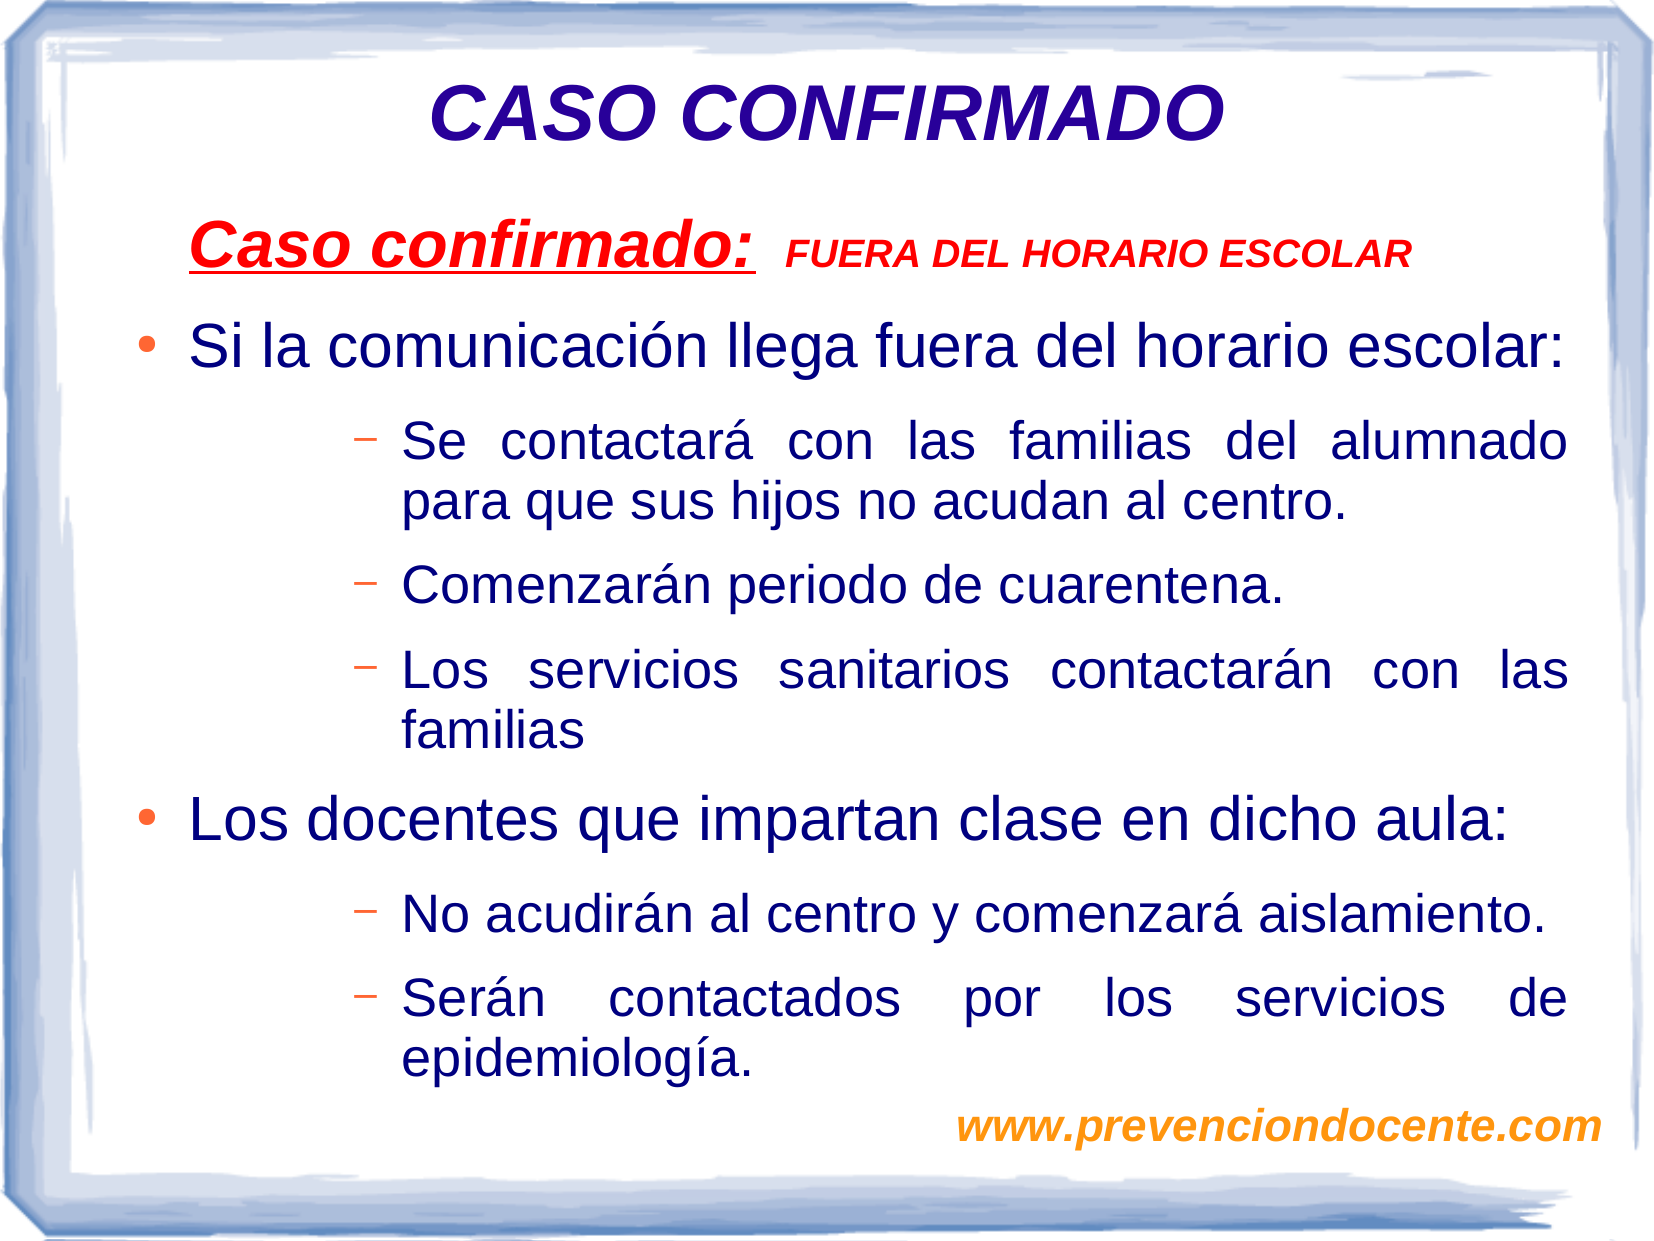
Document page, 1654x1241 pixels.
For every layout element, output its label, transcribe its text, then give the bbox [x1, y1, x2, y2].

text_box www.prevenciondocente.com [885, 1099, 1604, 1152]
title CASO CONFIRMADO [82, 49, 1571, 178]
list Caso confirmado: FUERA DEL HORARIO ESCOLAR Si la comunicación llega fuera del horario escolar: Se contactará con las familias del alumnado para que sus hijos no acudan al centro. Comenzarán periodo de cuarentena. Los servicios sanitarios contactarán con las familias Los docentes que impartan clase en dicho aula: No acudirán al centro y comenzará aislamiento. Serán contactados por los servicios de epidemiología. [118, 206, 1571, 1123]
picture [0, 0, 1654, 1241]
